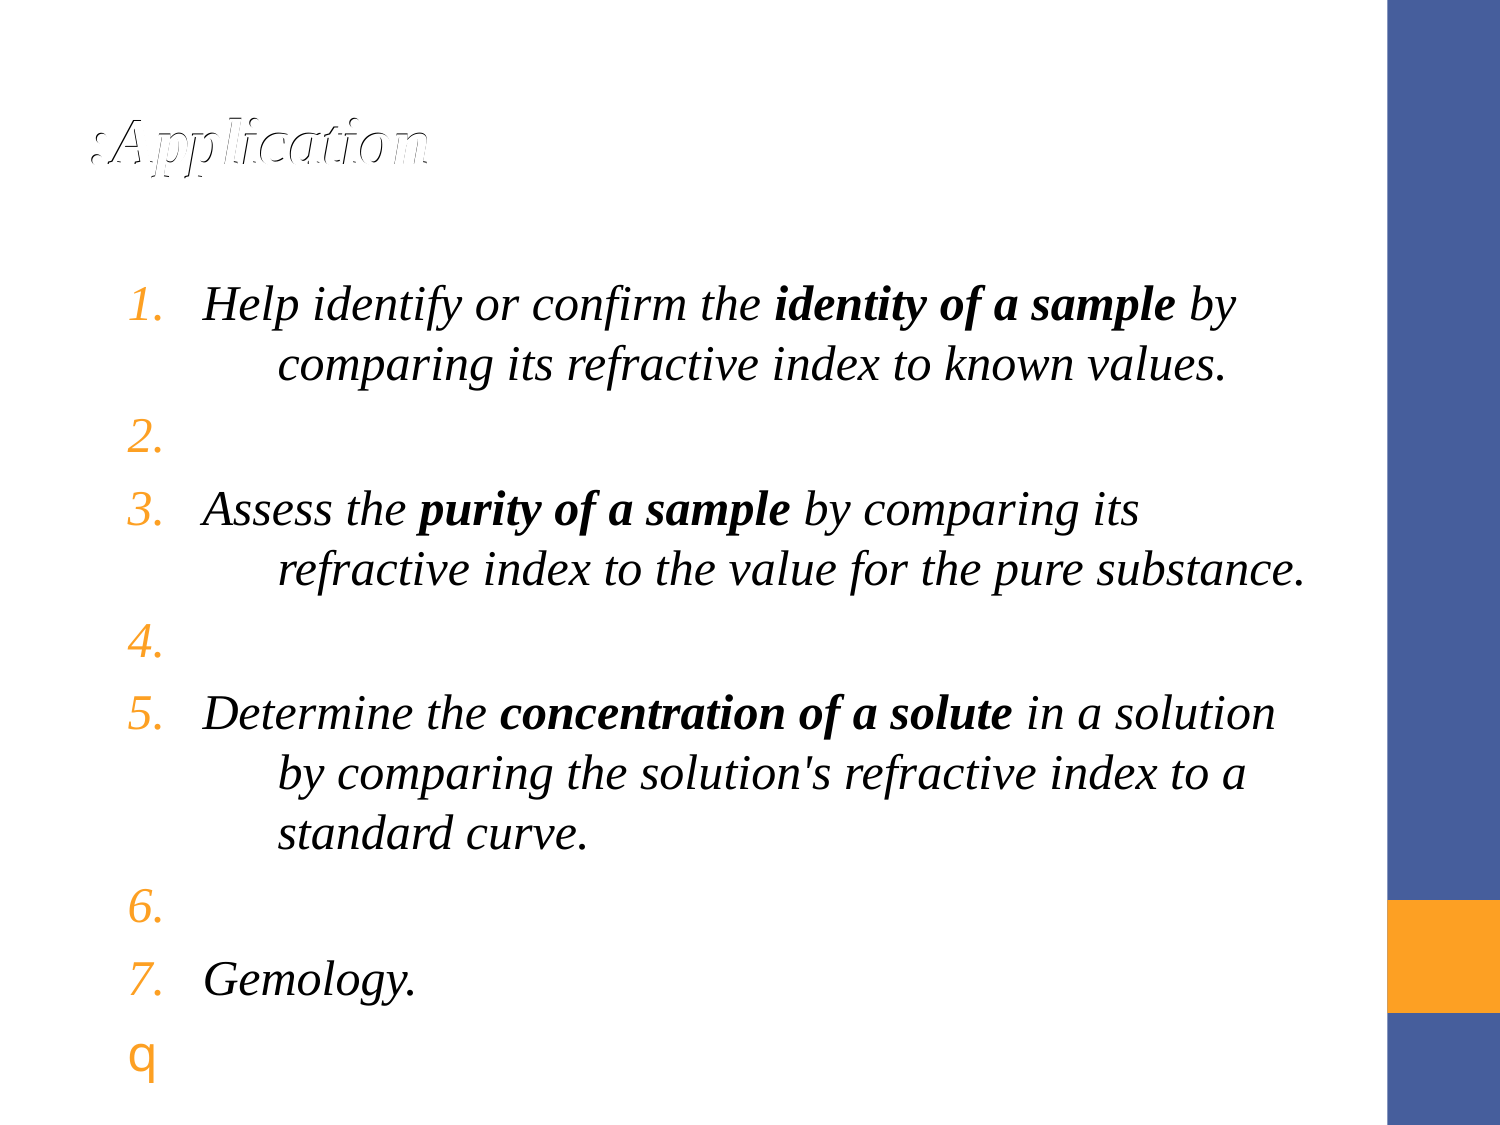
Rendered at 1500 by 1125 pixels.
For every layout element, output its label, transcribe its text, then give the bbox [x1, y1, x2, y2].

title Application: [75, 45, 1326, 233]
list Help identify or confirm the identity of a sample by comparing its refractive index to known values. Assess the purity of a sample by comparing its refractive index to the value for the pure substance. Determine the concentration of a solute in a solution by comparing the solution's refractive index to a standard curve. Gemology. [75, 262, 1326, 1051]
